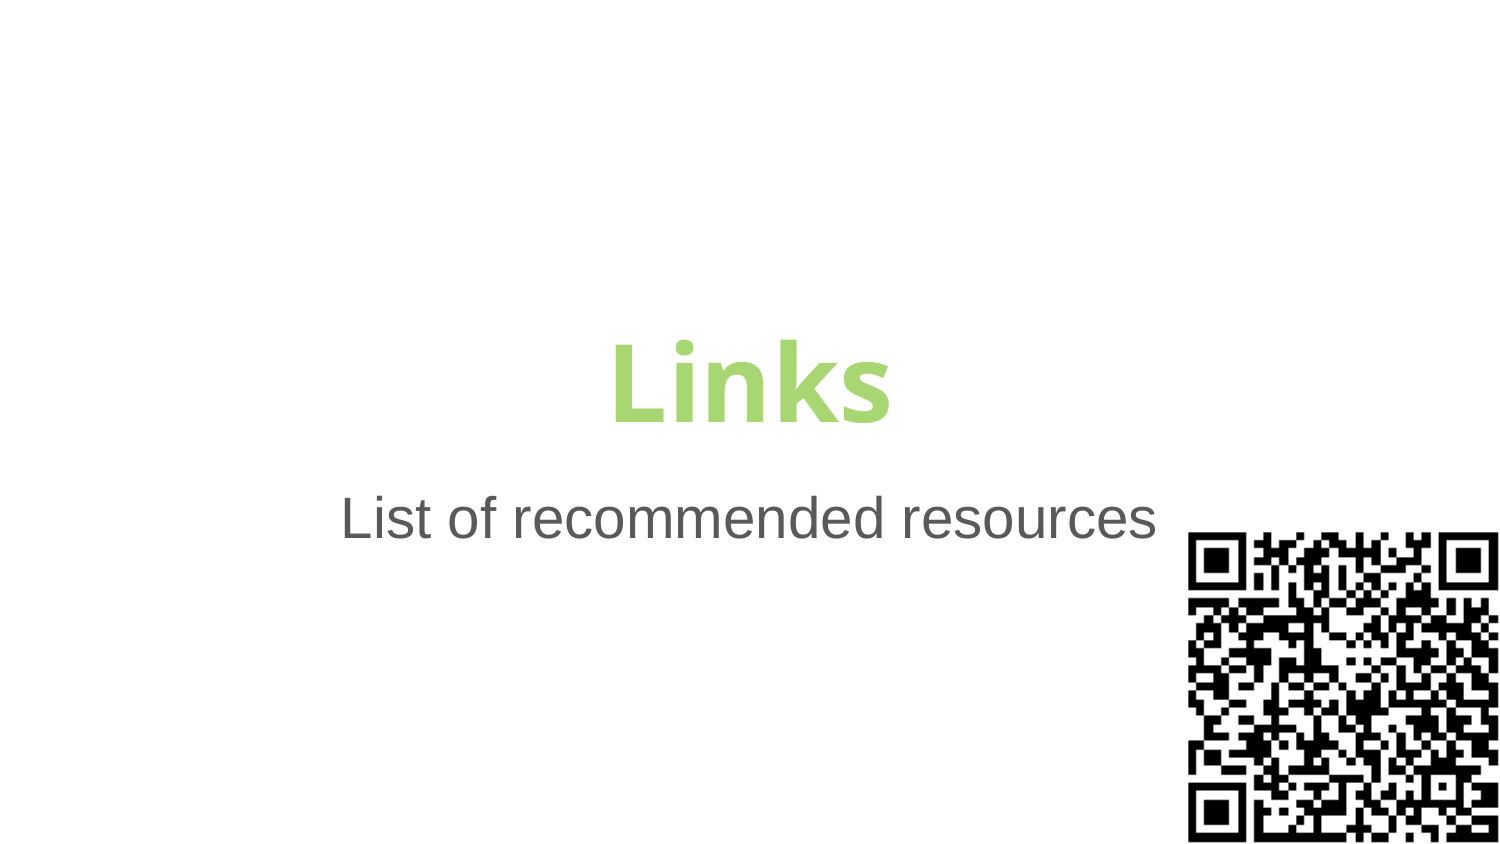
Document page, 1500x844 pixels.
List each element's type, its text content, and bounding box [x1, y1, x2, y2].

title Links [51, 122, 1449, 459]
subtitle List of recommended resources [51, 464, 1449, 595]
picture [1187, 531, 1500, 844]
